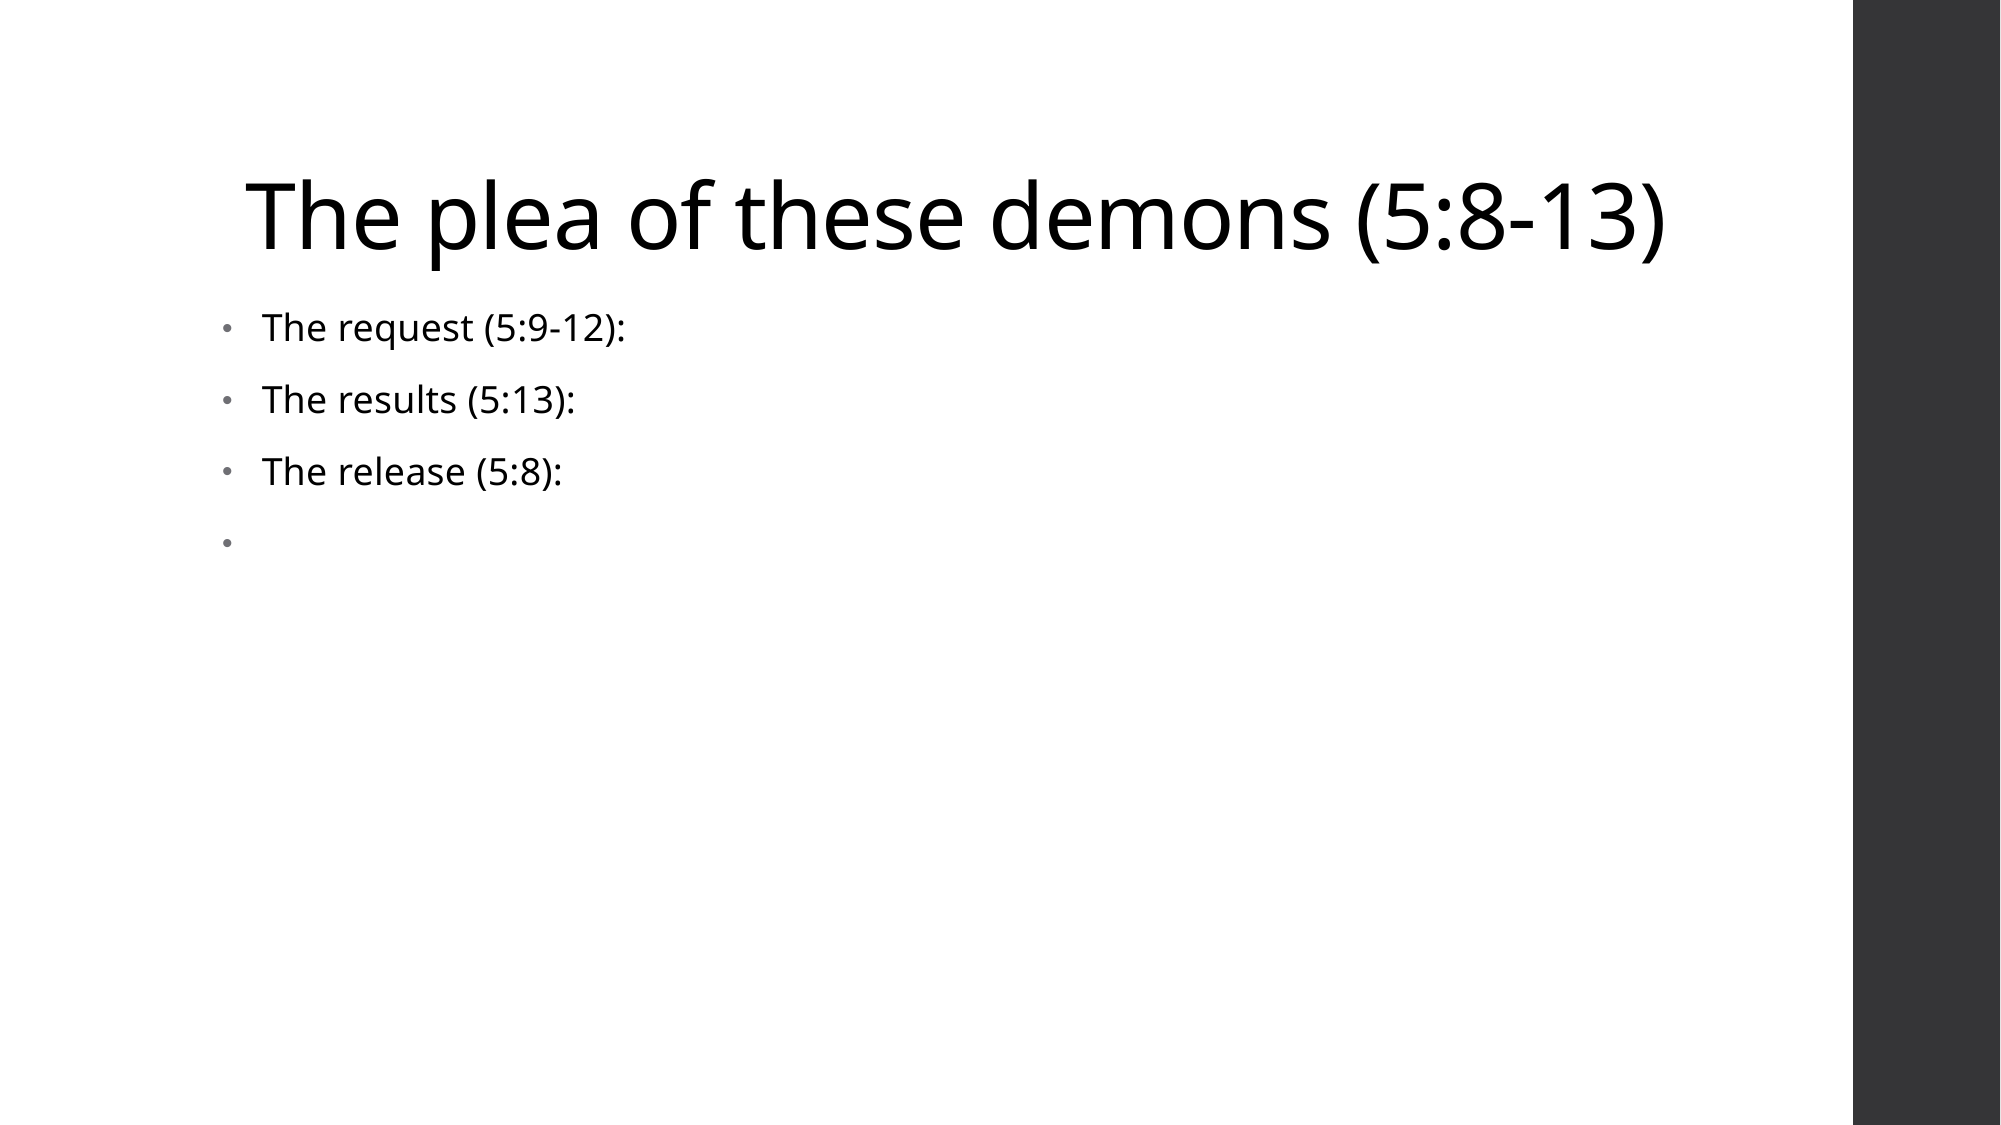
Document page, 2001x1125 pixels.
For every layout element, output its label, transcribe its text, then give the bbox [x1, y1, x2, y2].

list The request (5:9-12): The results (5:13): The release (5:8): [206, 299, 1617, 1014]
title The plea of these demons (5:8-13) [206, 60, 1797, 278]
